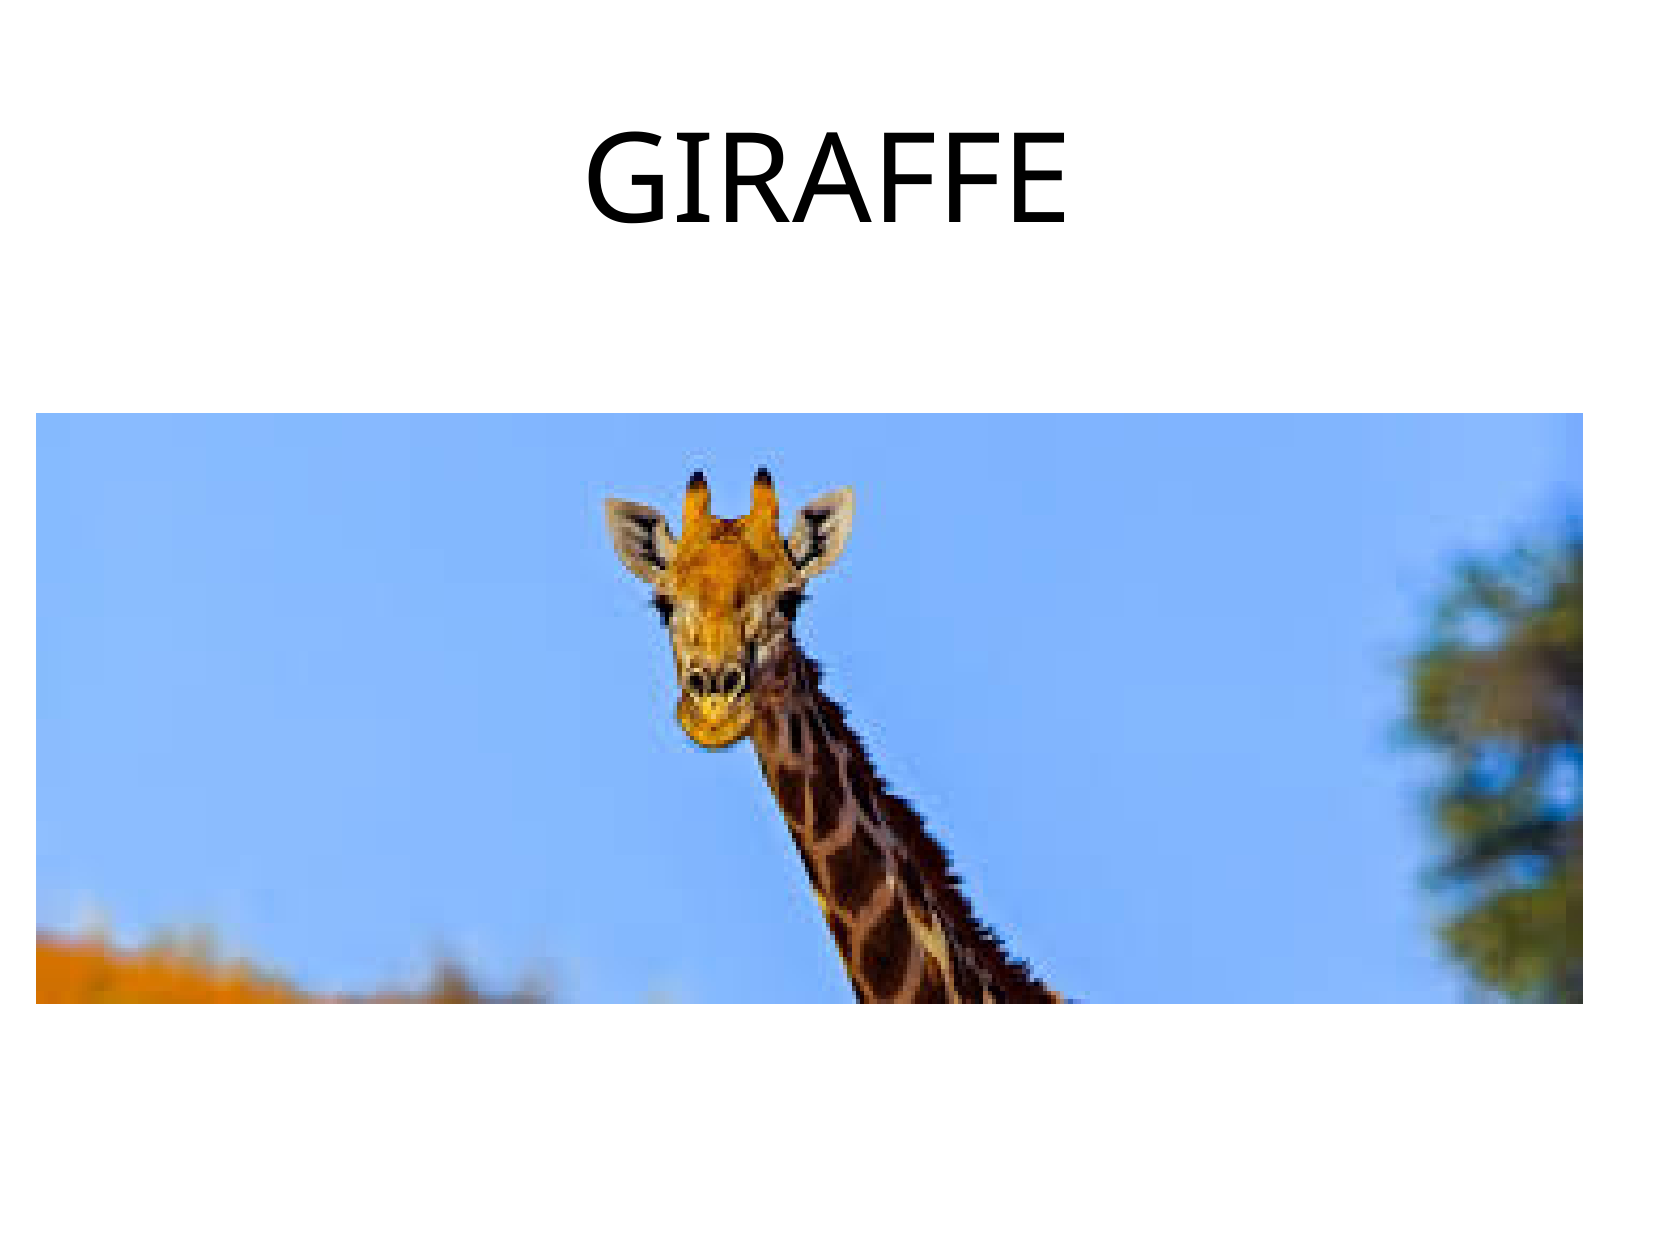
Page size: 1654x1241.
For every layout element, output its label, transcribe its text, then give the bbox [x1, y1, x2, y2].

title GIRAFFE [82, 70, 1571, 278]
picture [36, 413, 1583, 1004]
